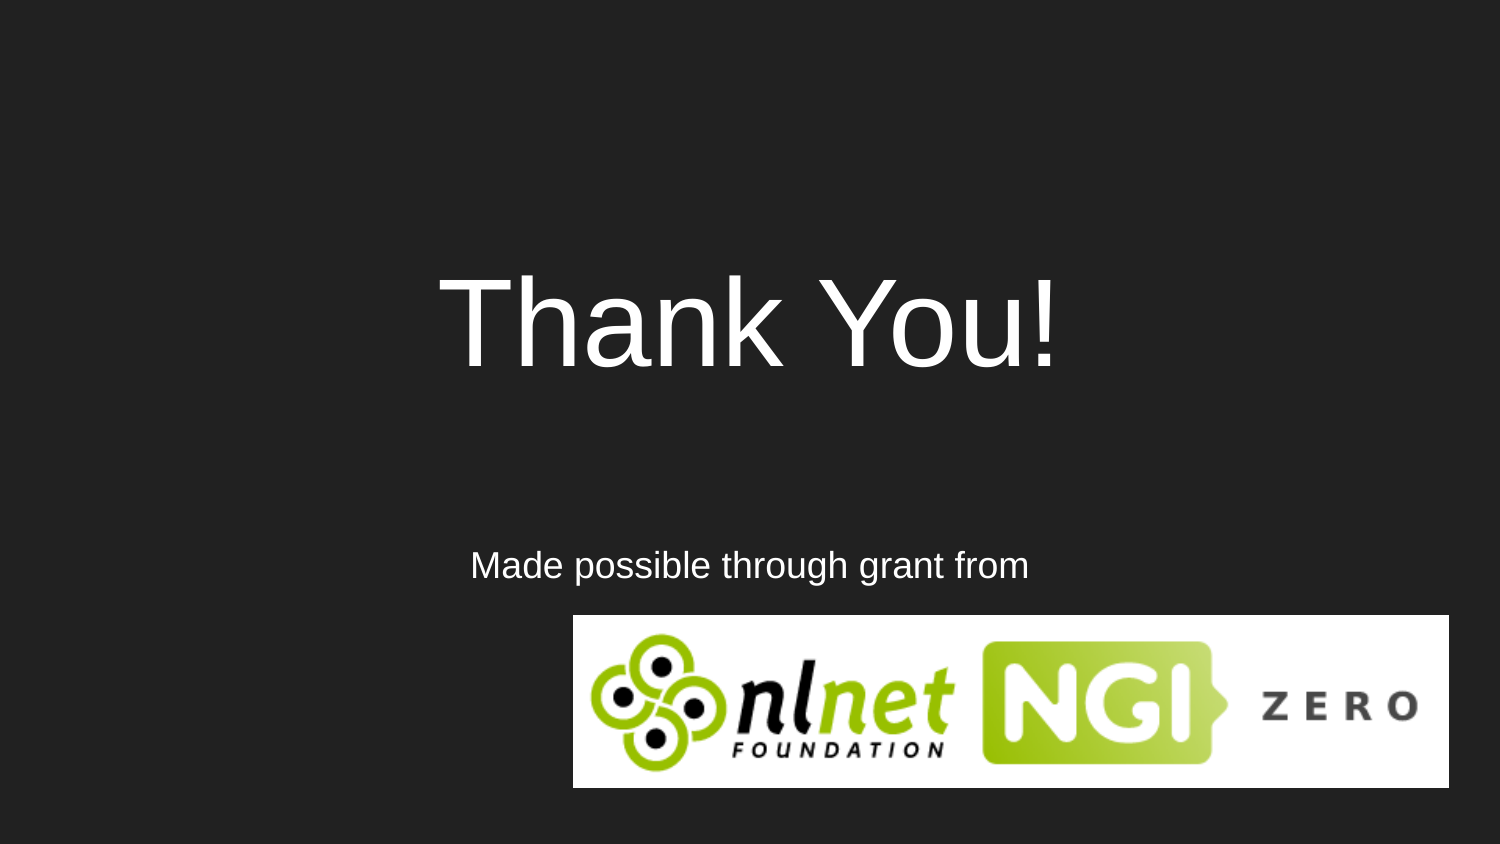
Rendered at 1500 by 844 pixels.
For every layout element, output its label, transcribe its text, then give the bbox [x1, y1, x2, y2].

picture [573, 615, 1449, 788]
title Thank You! Made possible through grant from [51, 72, 1449, 755]
